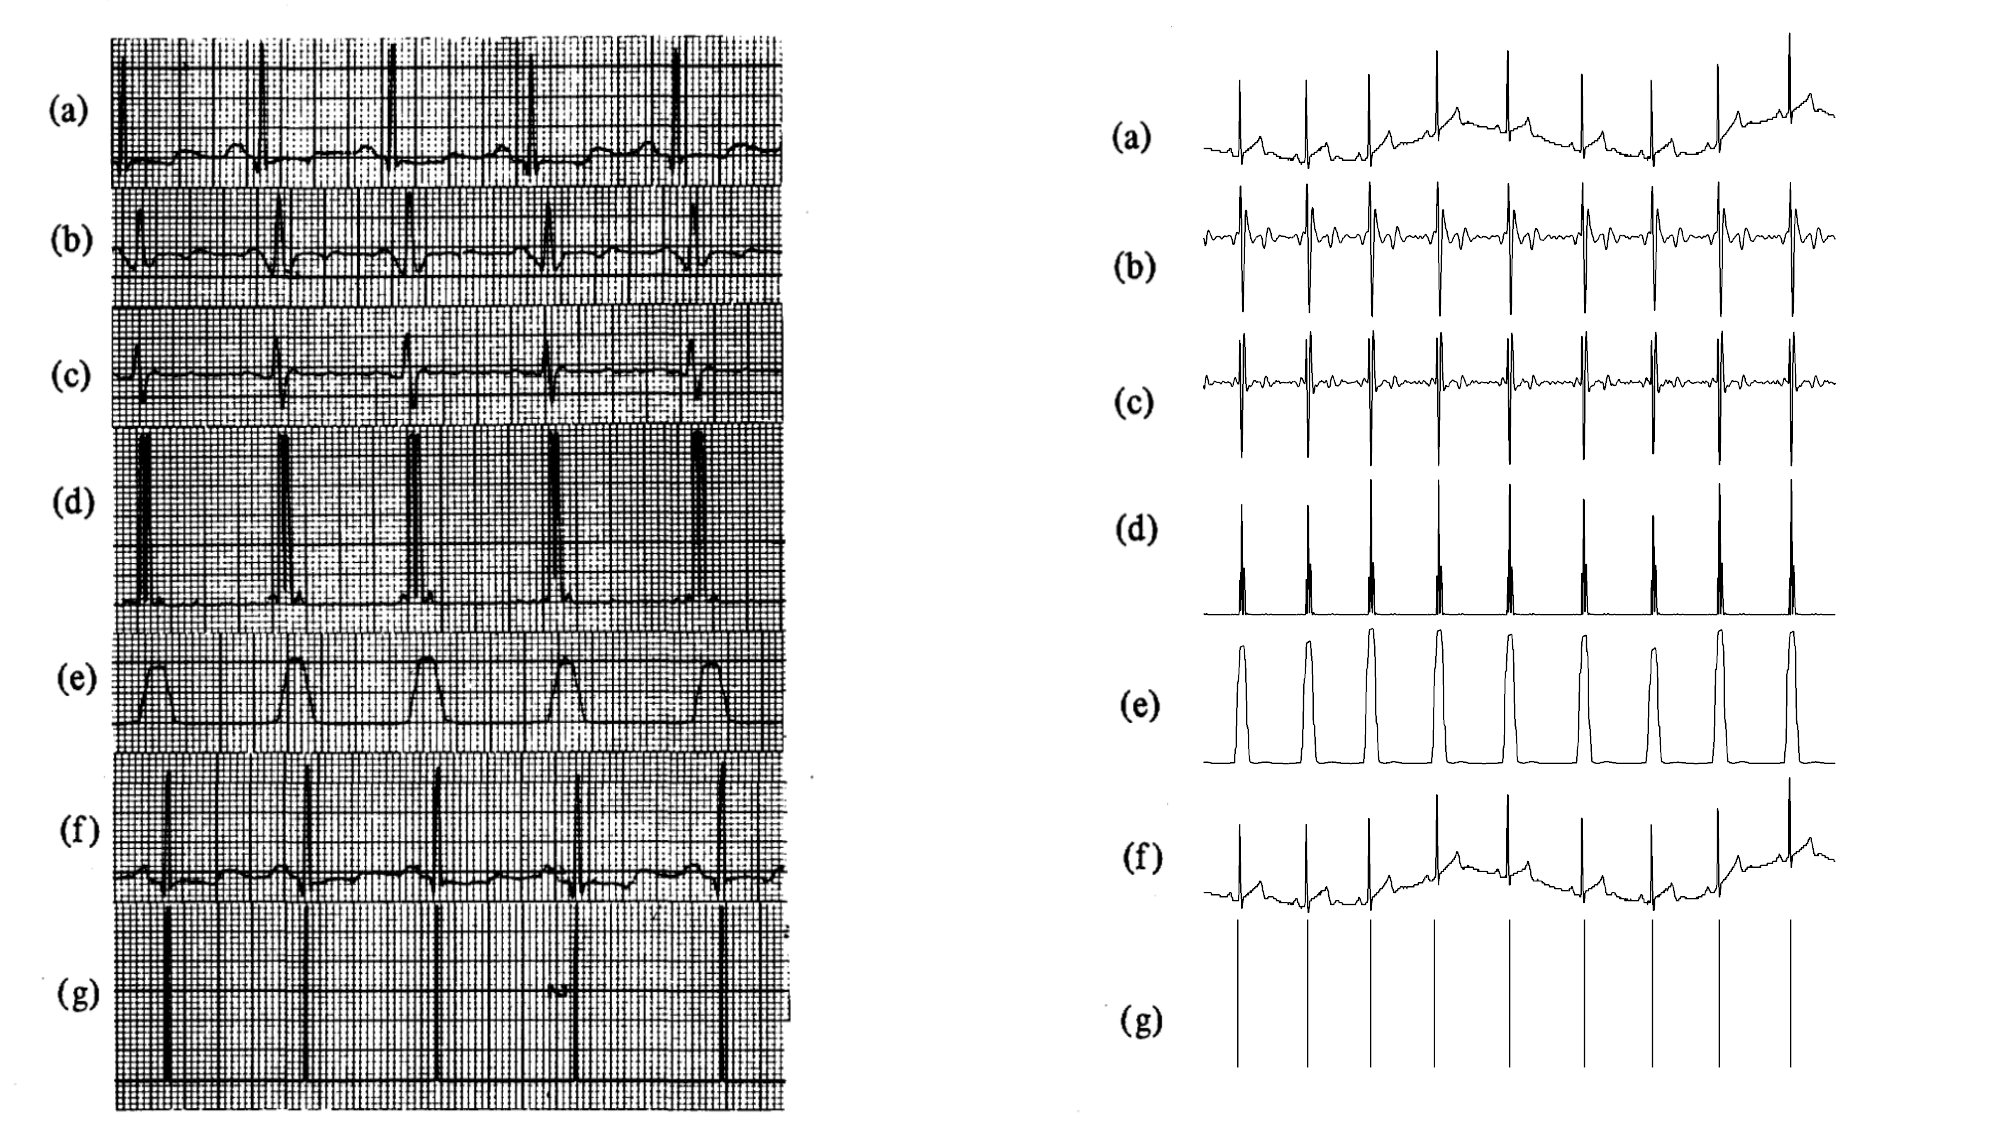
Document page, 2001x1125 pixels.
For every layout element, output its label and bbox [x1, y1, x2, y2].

picture [0, 0, 828, 1125]
picture [1063, 26, 1867, 1125]
